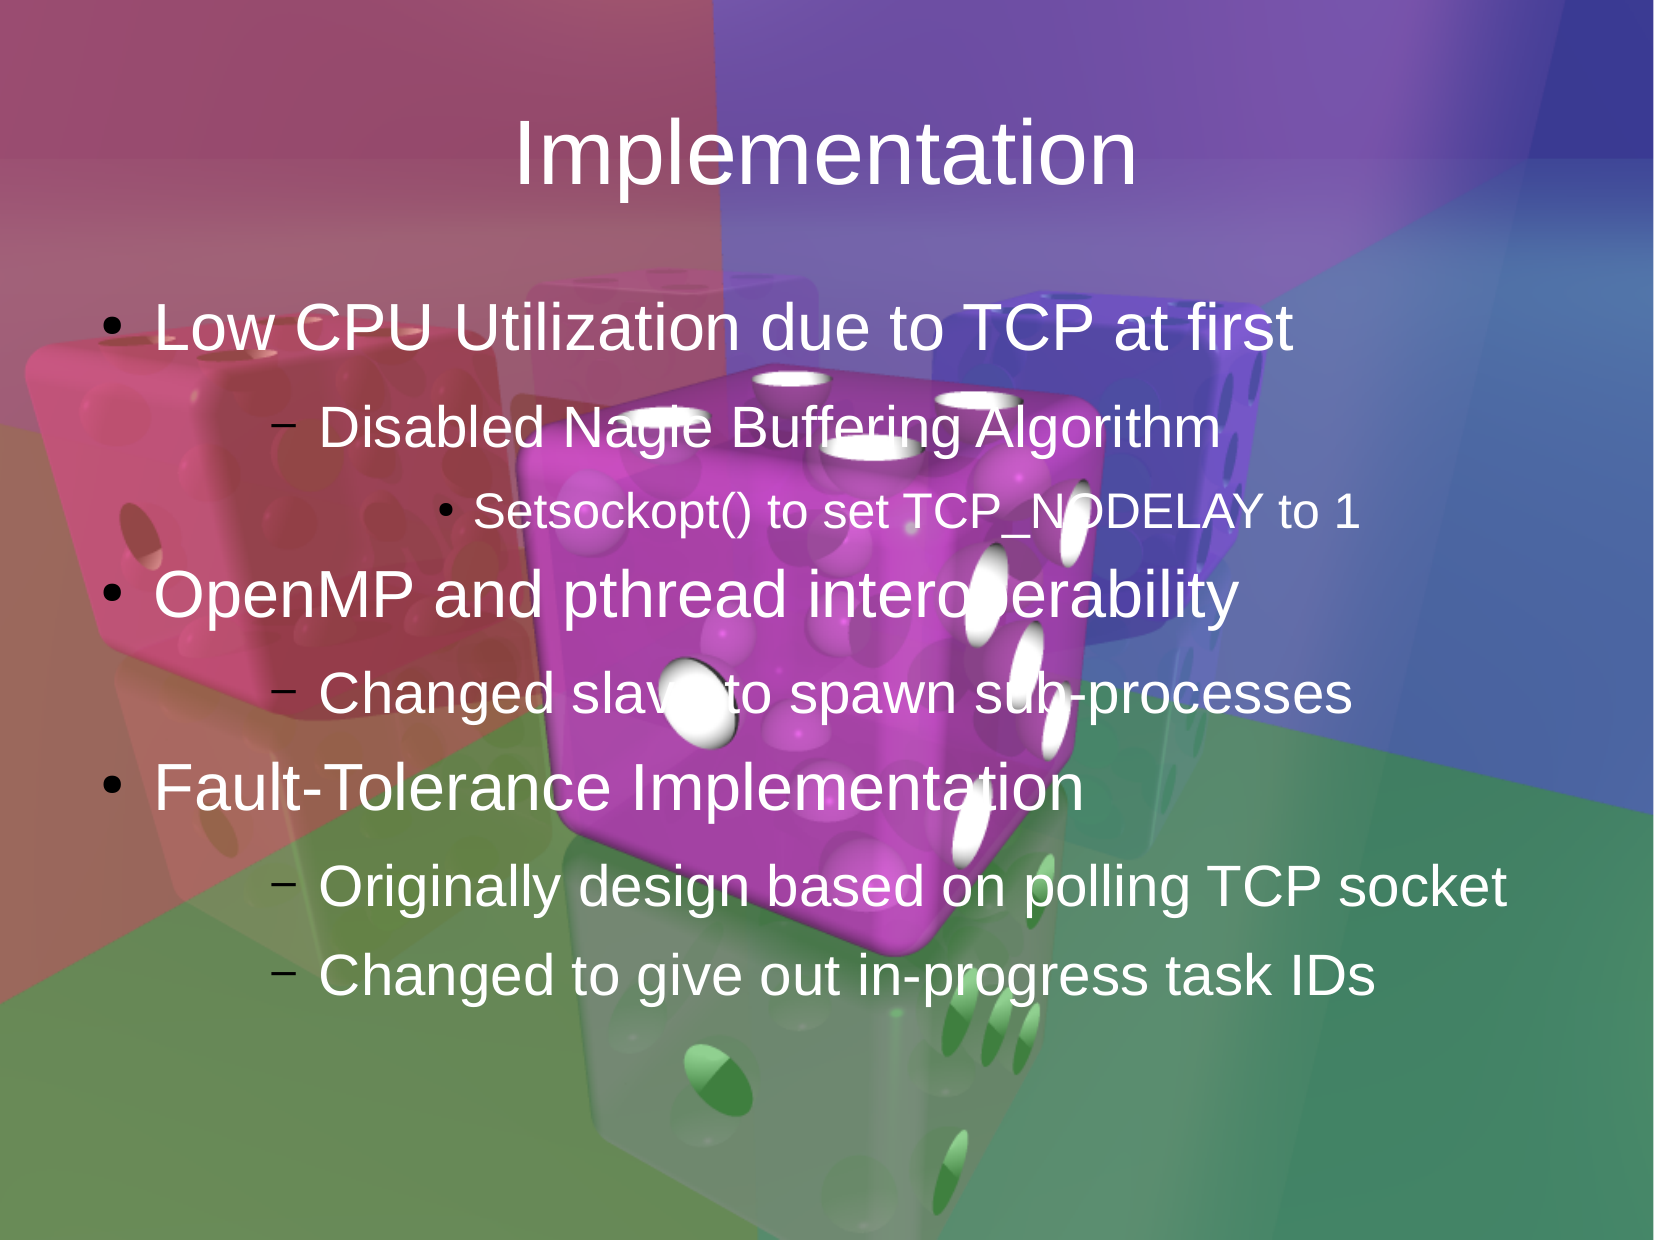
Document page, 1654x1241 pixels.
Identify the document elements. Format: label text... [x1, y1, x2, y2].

title Implementation [82, 56, 1571, 250]
list Low CPU Utilization due to TCP at first Disabled Nagle Buffering Algorithm Setsockopt() to set TCP_NODELAY to 1 OpenMP and pthread interoperability Changed slave to spawn sub-processes Fault-Tolerance Implementation Originally design based on polling TCP socket Changed to give out in-progress task IDs [82, 290, 1571, 1094]
picture [0, 0, 1654, 1241]
